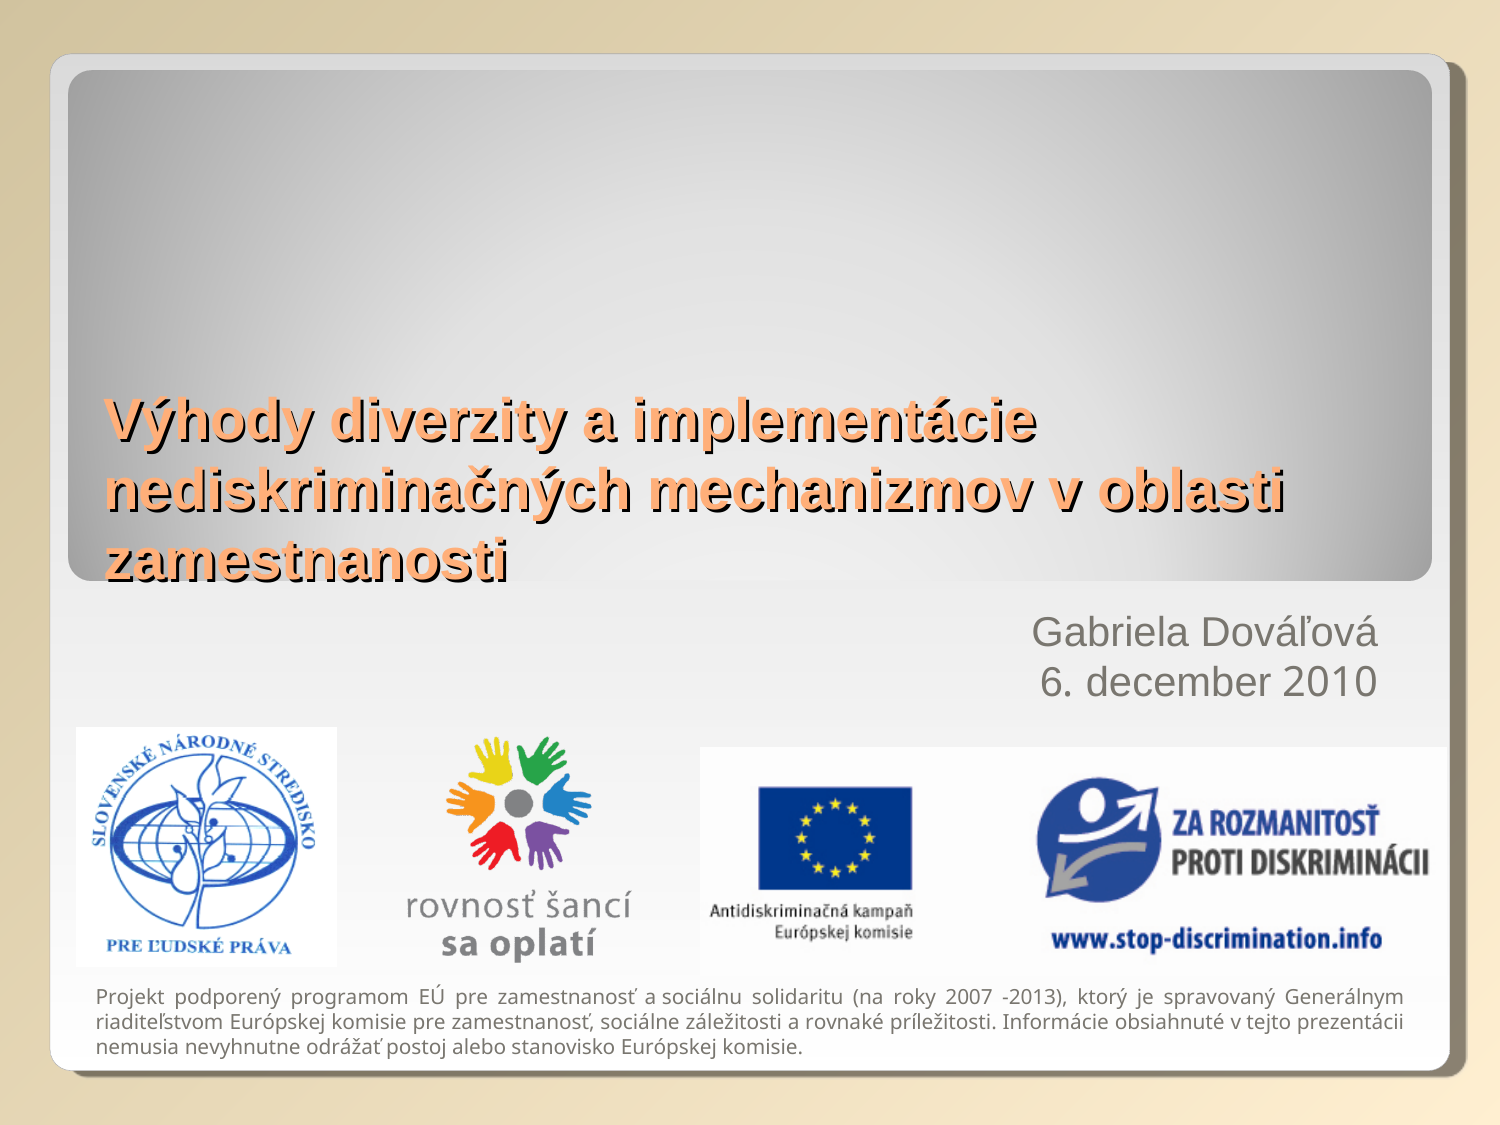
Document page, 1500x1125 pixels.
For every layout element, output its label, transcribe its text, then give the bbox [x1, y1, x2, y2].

picture [700, 747, 1447, 976]
text_box Gabriela Dováľová 6. december 2010 [118, 604, 1394, 755]
text_box Projekt podporený programom EÚ pre zamestnanosť a sociálnu solidaritu (na roky 2007 -2013), ktorý je spravovaný Generálnym riaditeľstvom Európskej komisie pre zamestnanosť, sociálne záležitosti a rovnaké príležitosti. Informácie obsiahnuté v tejto prezentácii nemusia nevyhnutne odrážať postoj alebo stanovisko Európskej komisie. [64, 976, 1436, 1067]
picture [76, 727, 337, 967]
picture [67, 69, 1433, 582]
text_box Výhody diverzity a implementácie nediskriminačných mechanizmov v oblasti zamestnanosti [88, 373, 1412, 599]
picture [407, 736, 632, 963]
